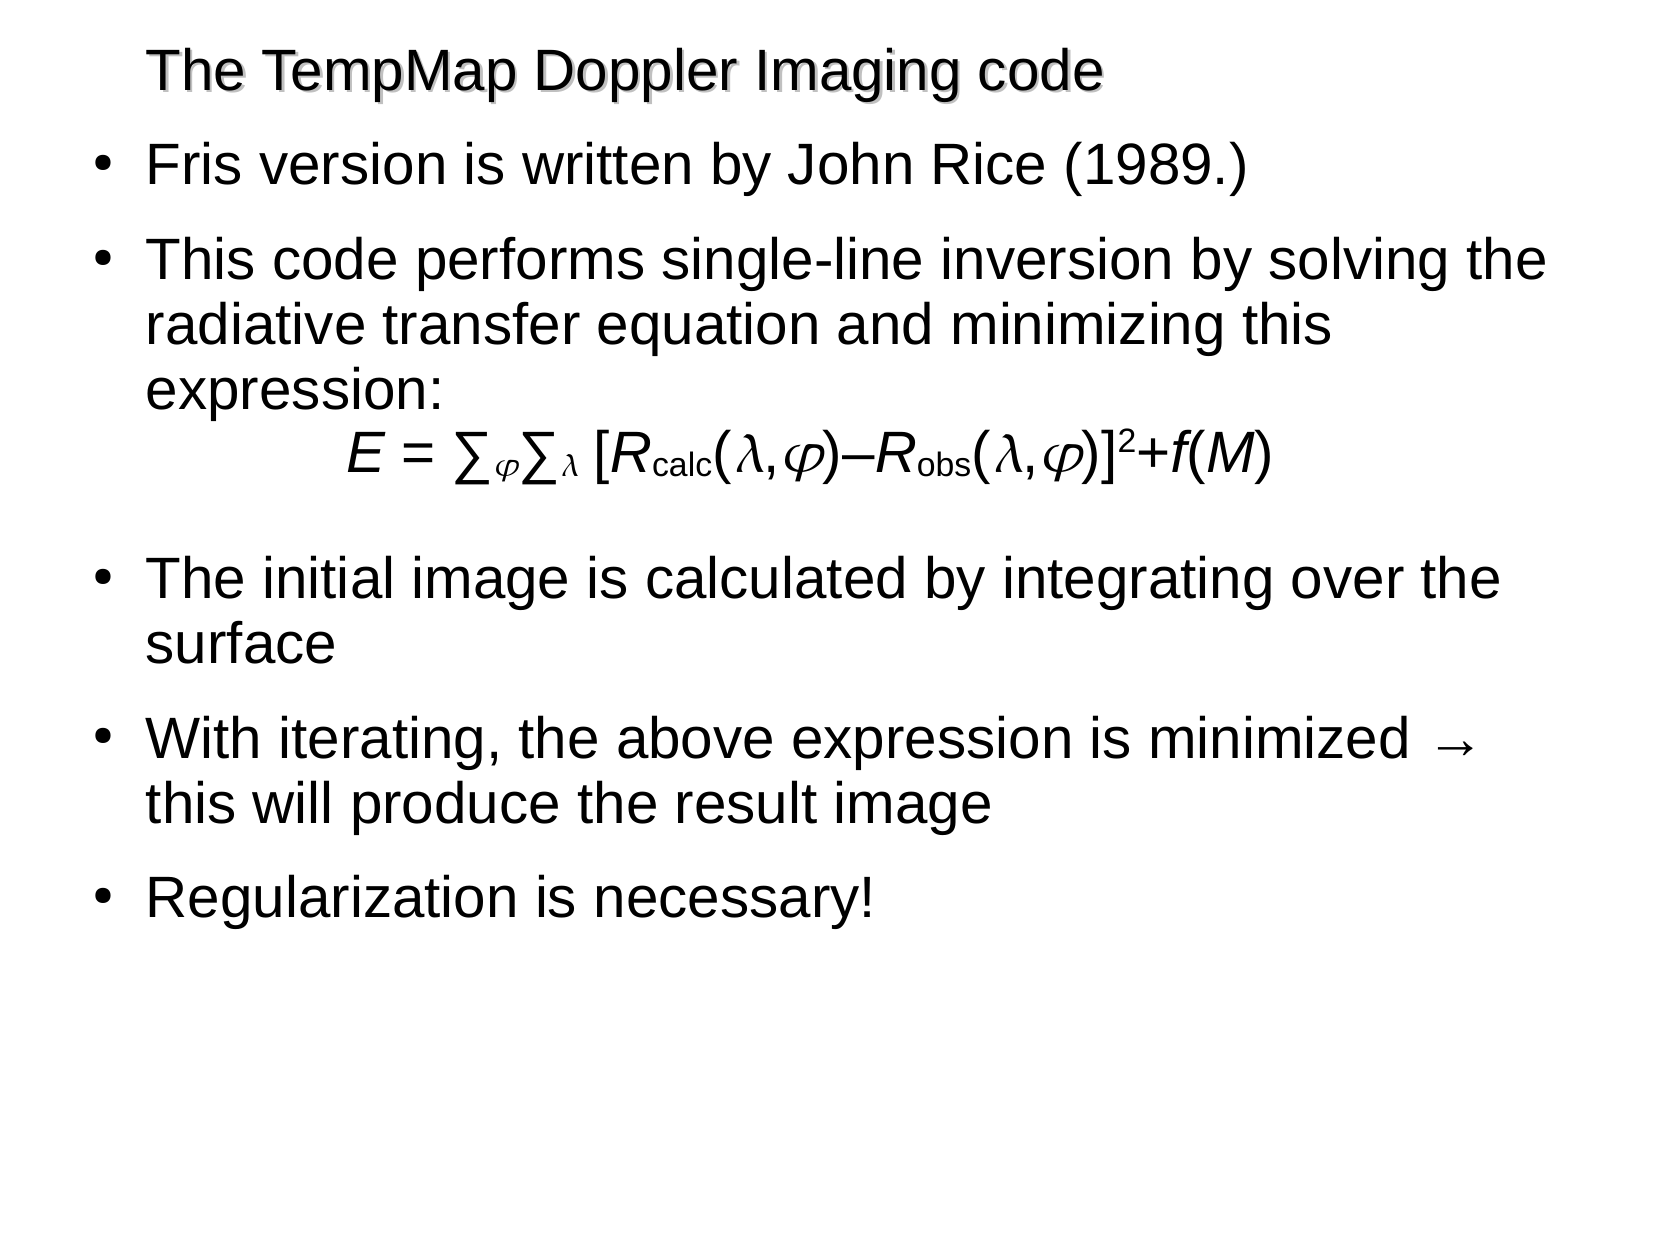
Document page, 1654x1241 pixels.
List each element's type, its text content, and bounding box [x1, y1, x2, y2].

list The TempMap Doppler Imaging code Fris version is written by John Rice (1989.) This code performs single-line inversion by solving the radiative transfer equation and minimizing this expression: The initial image is calculated by integrating over the surface With iterating, the above expression is minimized → this will produce the result image Regularization is necessary! [75, 37, 1564, 1201]
text_box E = ∑∑ [Rcalc(,)–Robs(,)]2+f(M) [225, 412, 1388, 526]
